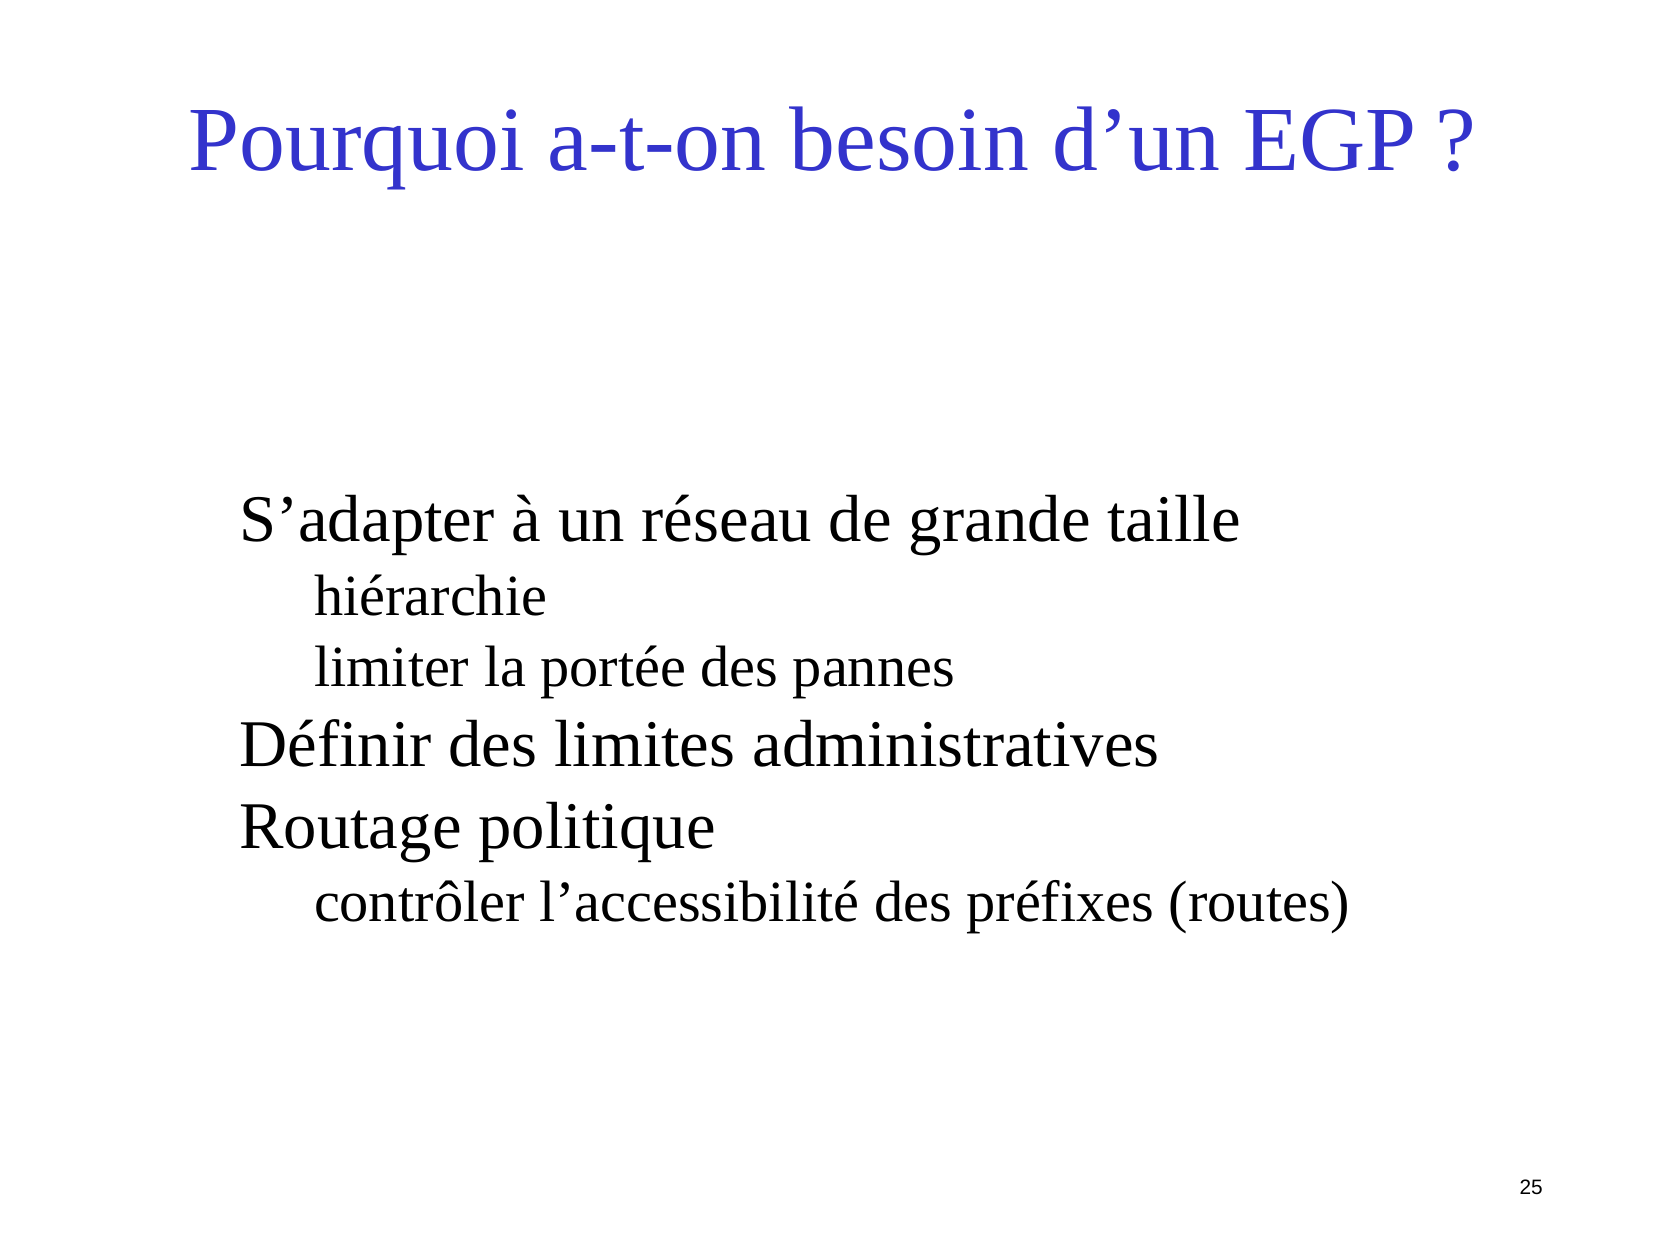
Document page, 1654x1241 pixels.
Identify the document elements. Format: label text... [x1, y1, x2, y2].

title Pourquoi a-t-on besoin d’un EGP ? [82, 41, 1585, 249]
list S’adapter à un réseau de grande taille hiérarchie limiter la portée des pannes Définir des limites administratives Routage politique contrôler l’accessibilité des préfixes (routes)‏ [123, 289, 1557, 1131]
